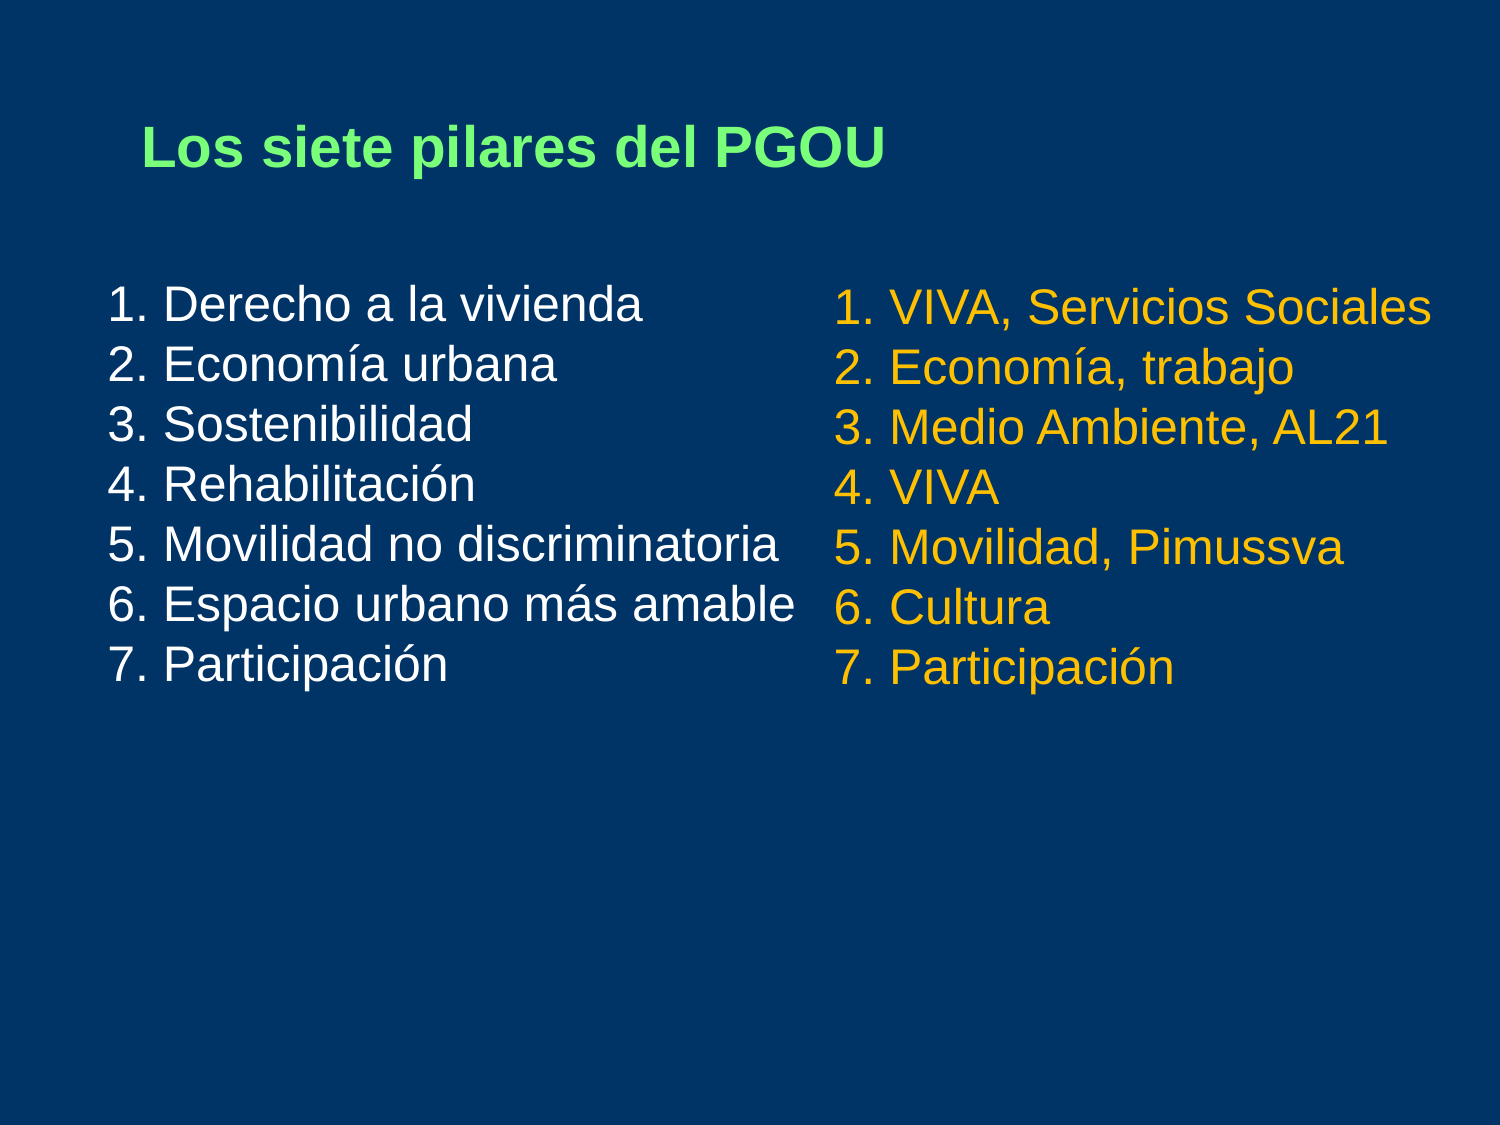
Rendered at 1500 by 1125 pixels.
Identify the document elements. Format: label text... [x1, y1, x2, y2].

text_box Los siete pilares del PGOU [126, 101, 902, 187]
text_box 1. VIVA, Servicios Sociales 2. Economía, trabajo 3. Medio Ambiente, AL21 4. VIVA 5. Movilidad, Pimussva 6. Cultura 7. Participación [818, 266, 1448, 702]
text_box 1. Derecho a la vivienda 2. Economía urbana 3. Sostenibilidad 4. Rehabilitación 5. Movilidad no discriminatoria 6. Espacio urbano más amable 7. Participación [92, 263, 812, 699]
